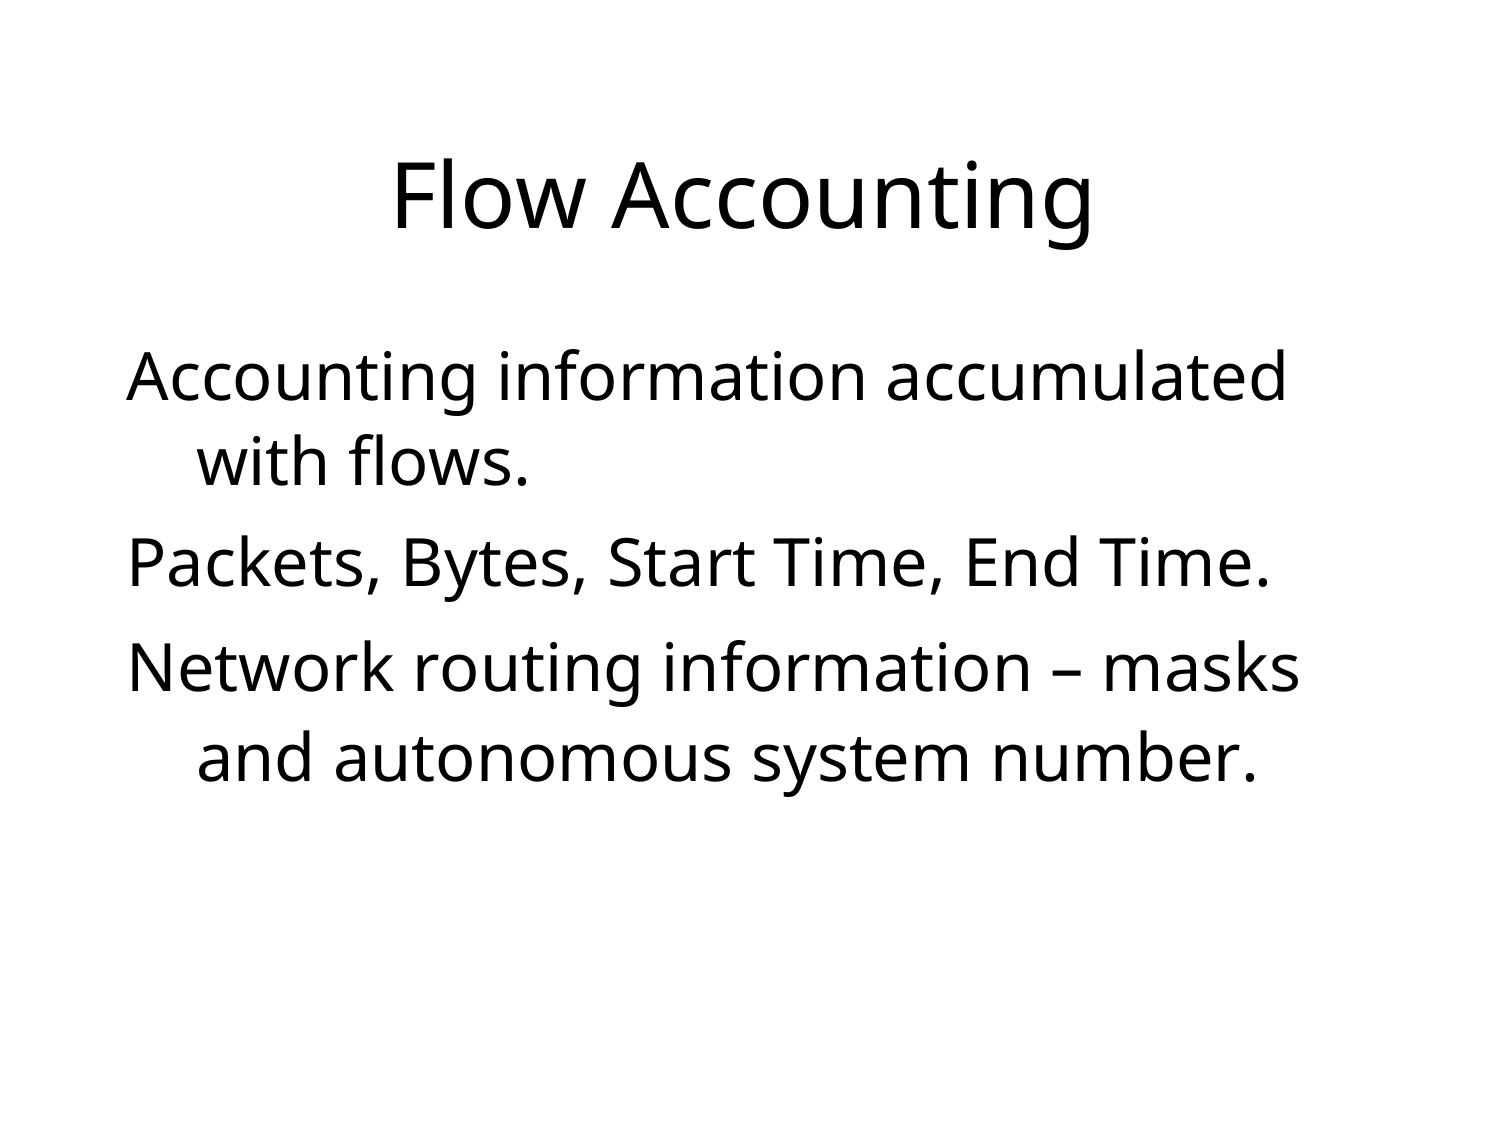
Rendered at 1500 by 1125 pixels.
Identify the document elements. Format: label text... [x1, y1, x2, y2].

title Flow Accounting [112, 62, 1388, 324]
list Accounting information accumulated with flows. Packets, Bytes, Start Time, End Time. Network routing information – masks and autonomous system number. [112, 324, 1388, 1125]
